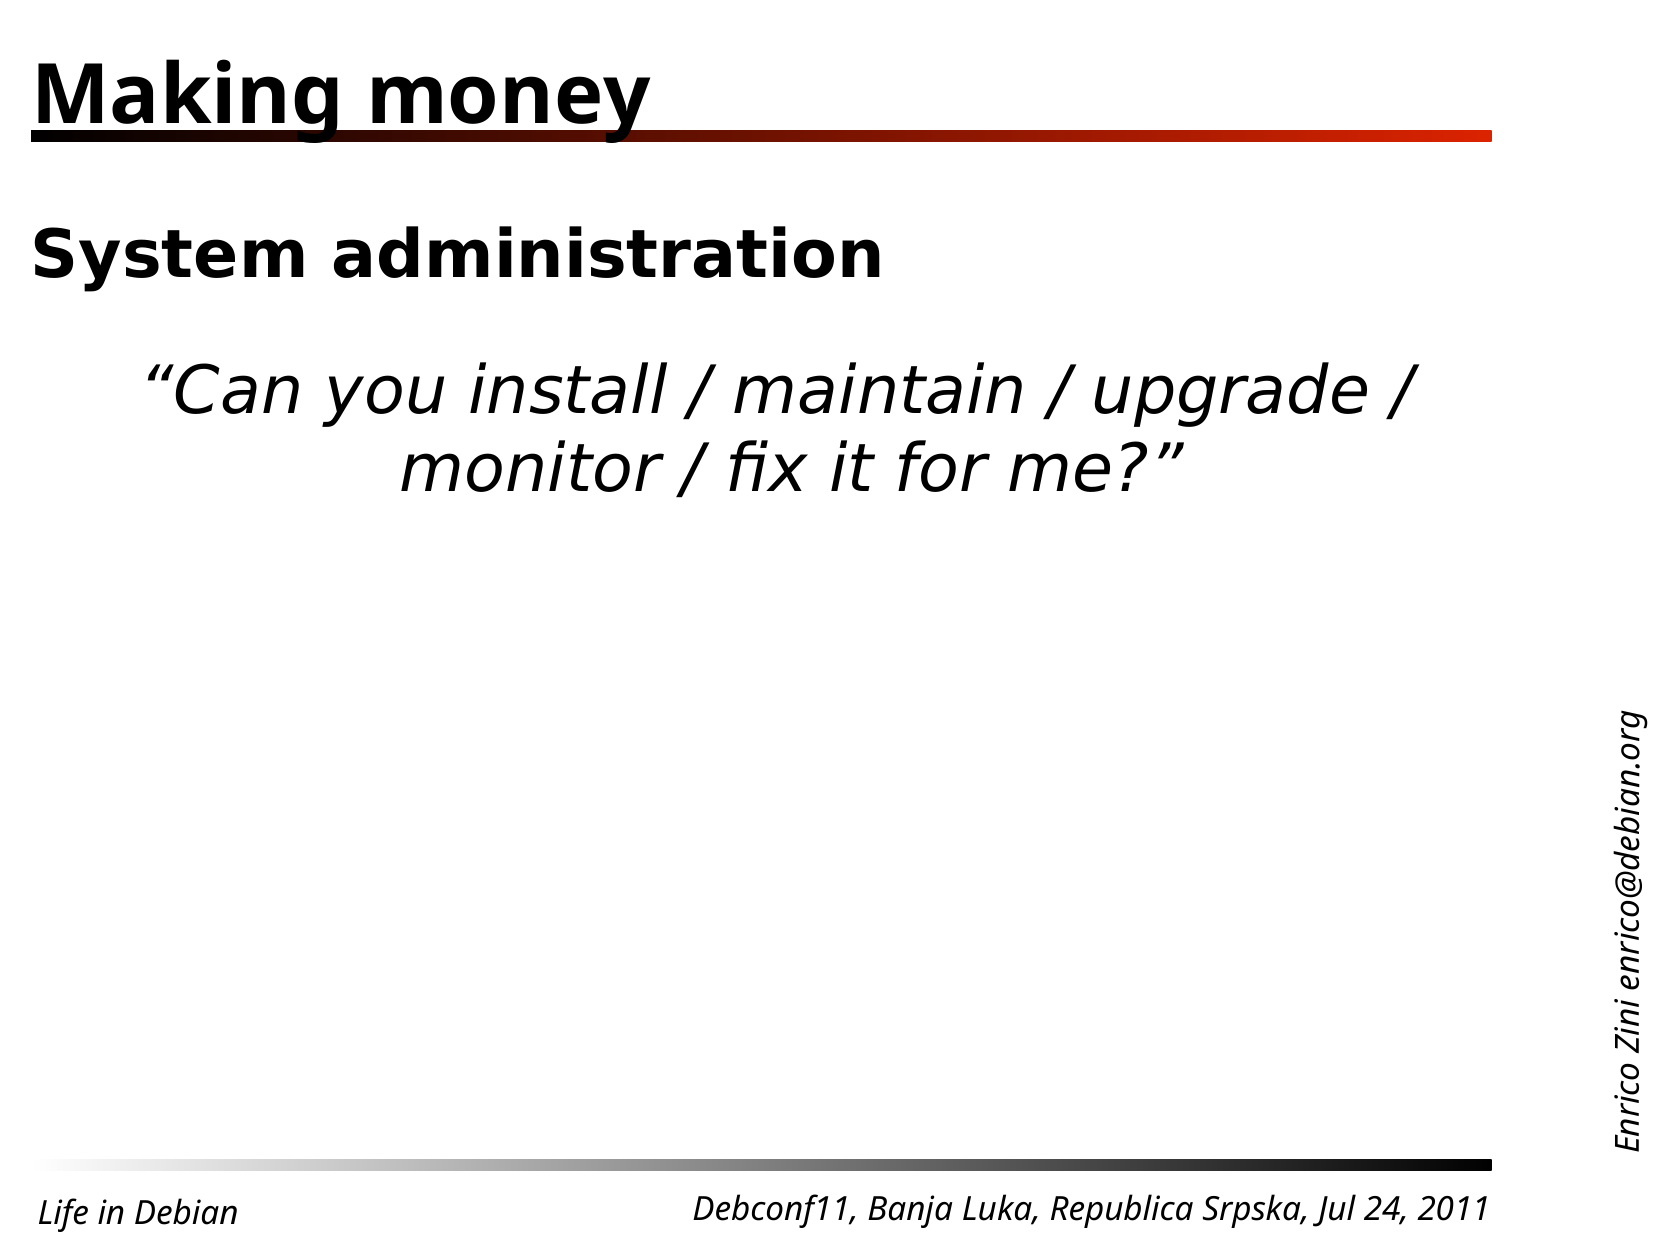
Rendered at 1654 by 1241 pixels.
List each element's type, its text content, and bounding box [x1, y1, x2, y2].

text_box Making money [31, 34, 1438, 168]
text_box System administration “Can you install / maintain / upgrade / monitor / fix it for me?” [30, 215, 1495, 1089]
